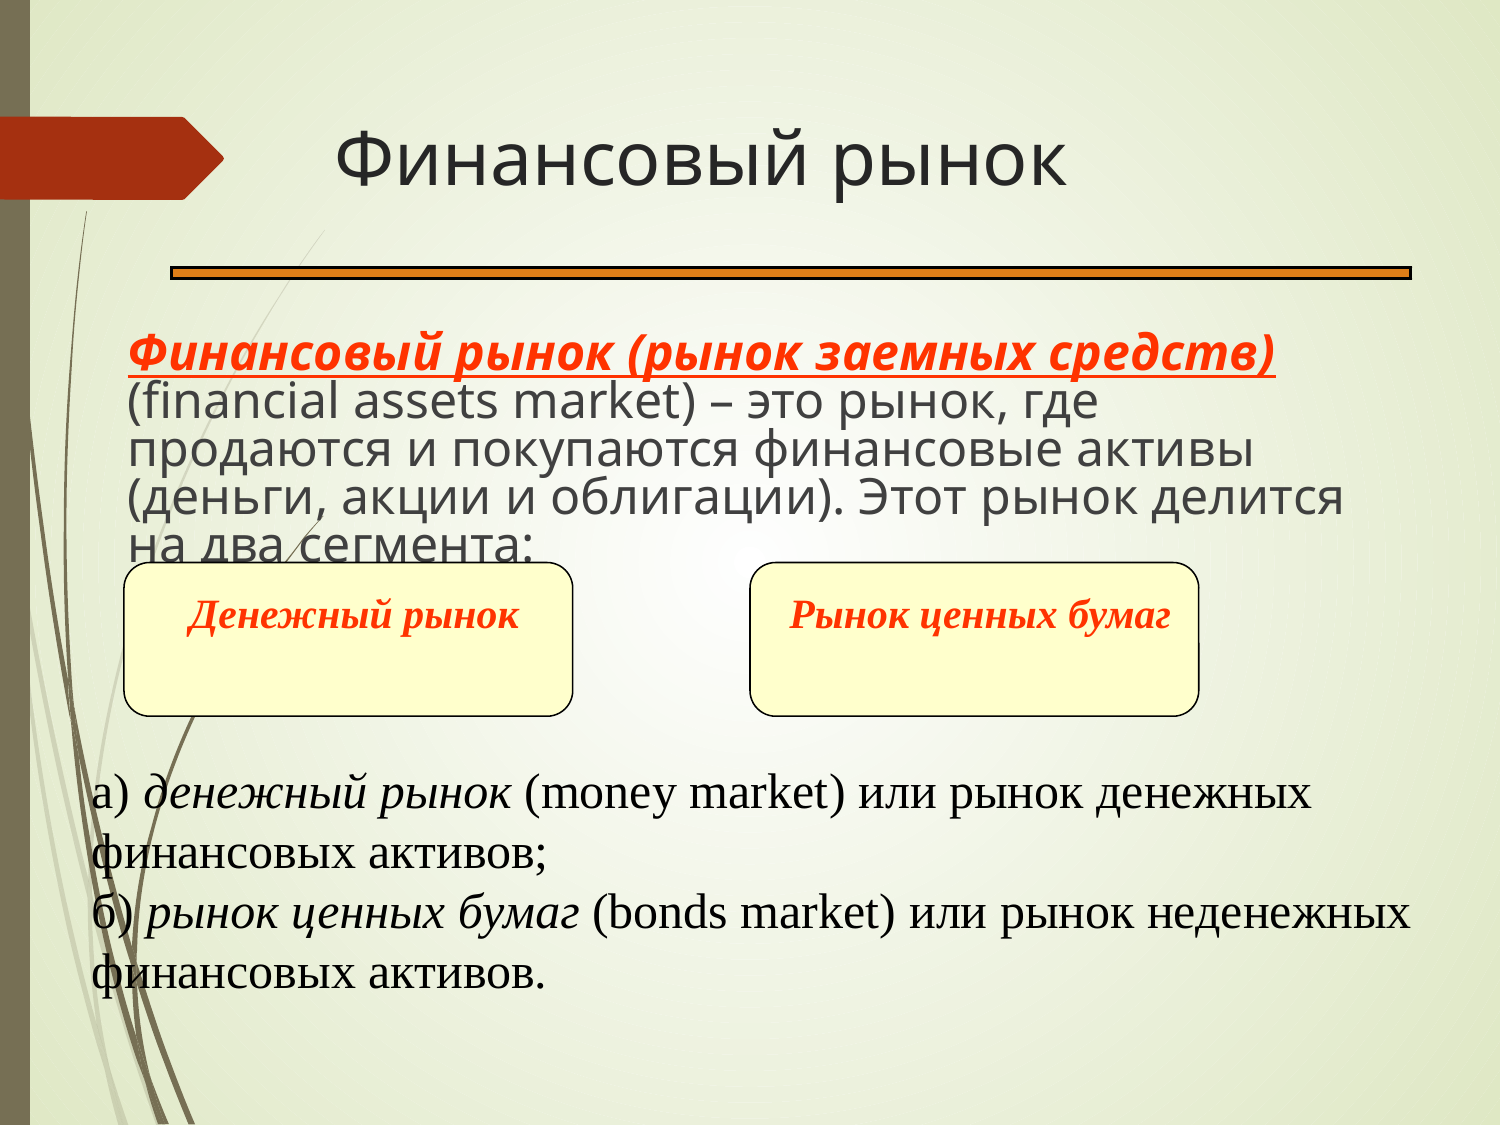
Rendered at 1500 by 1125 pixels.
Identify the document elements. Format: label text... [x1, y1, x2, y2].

text_box [123, 562, 573, 717]
title Финансовый рынок [319, 102, 1400, 313]
text_box Денежный рынок [135, 579, 573, 645]
text_box а) денежный рынок (money market) или рынок денежных финансовых активов; б) рынок ценных бумаг (bonds market) или рынок неденежных финансовых активов. [76, 751, 1447, 1007]
text_box [750, 562, 1199, 717]
text_box Рынок ценных бумаг [761, 579, 1199, 645]
list Финансовый рынок (рынок заемных средств) (financial assets market) – это рынок, где продаются и покупаются финансовые активы (деньги, акции и облигации). Этот рынок делится на два сегмента: [112, 324, 1388, 587]
